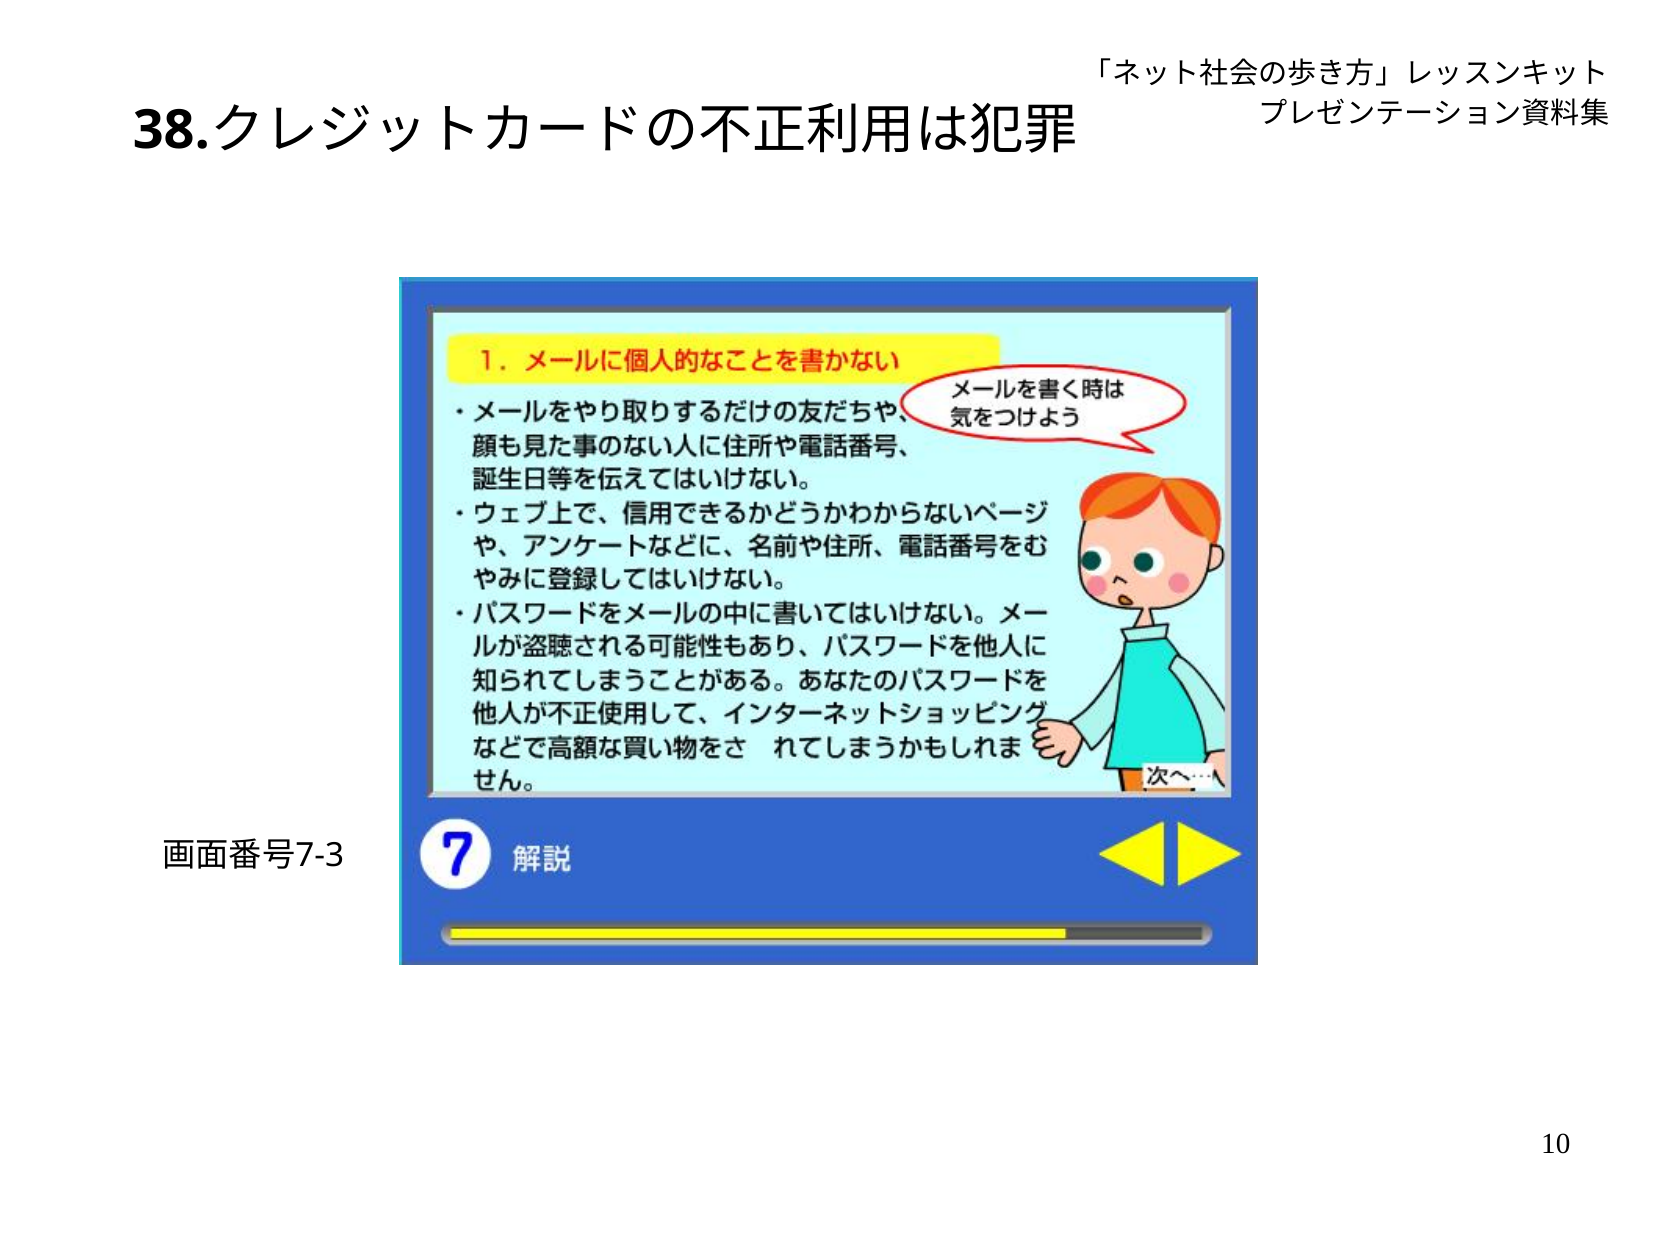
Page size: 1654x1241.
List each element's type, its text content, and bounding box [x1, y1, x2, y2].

text_box 画面番号7-3 [147, 826, 384, 882]
text_box 38.クレジットカードの不正利用は犯罪 [118, 88, 1241, 169]
text_box 「ネット社会の歩き方」レッスンキット プレゼンテーション資料集 [1062, 44, 1625, 139]
picture [399, 277, 1258, 965]
